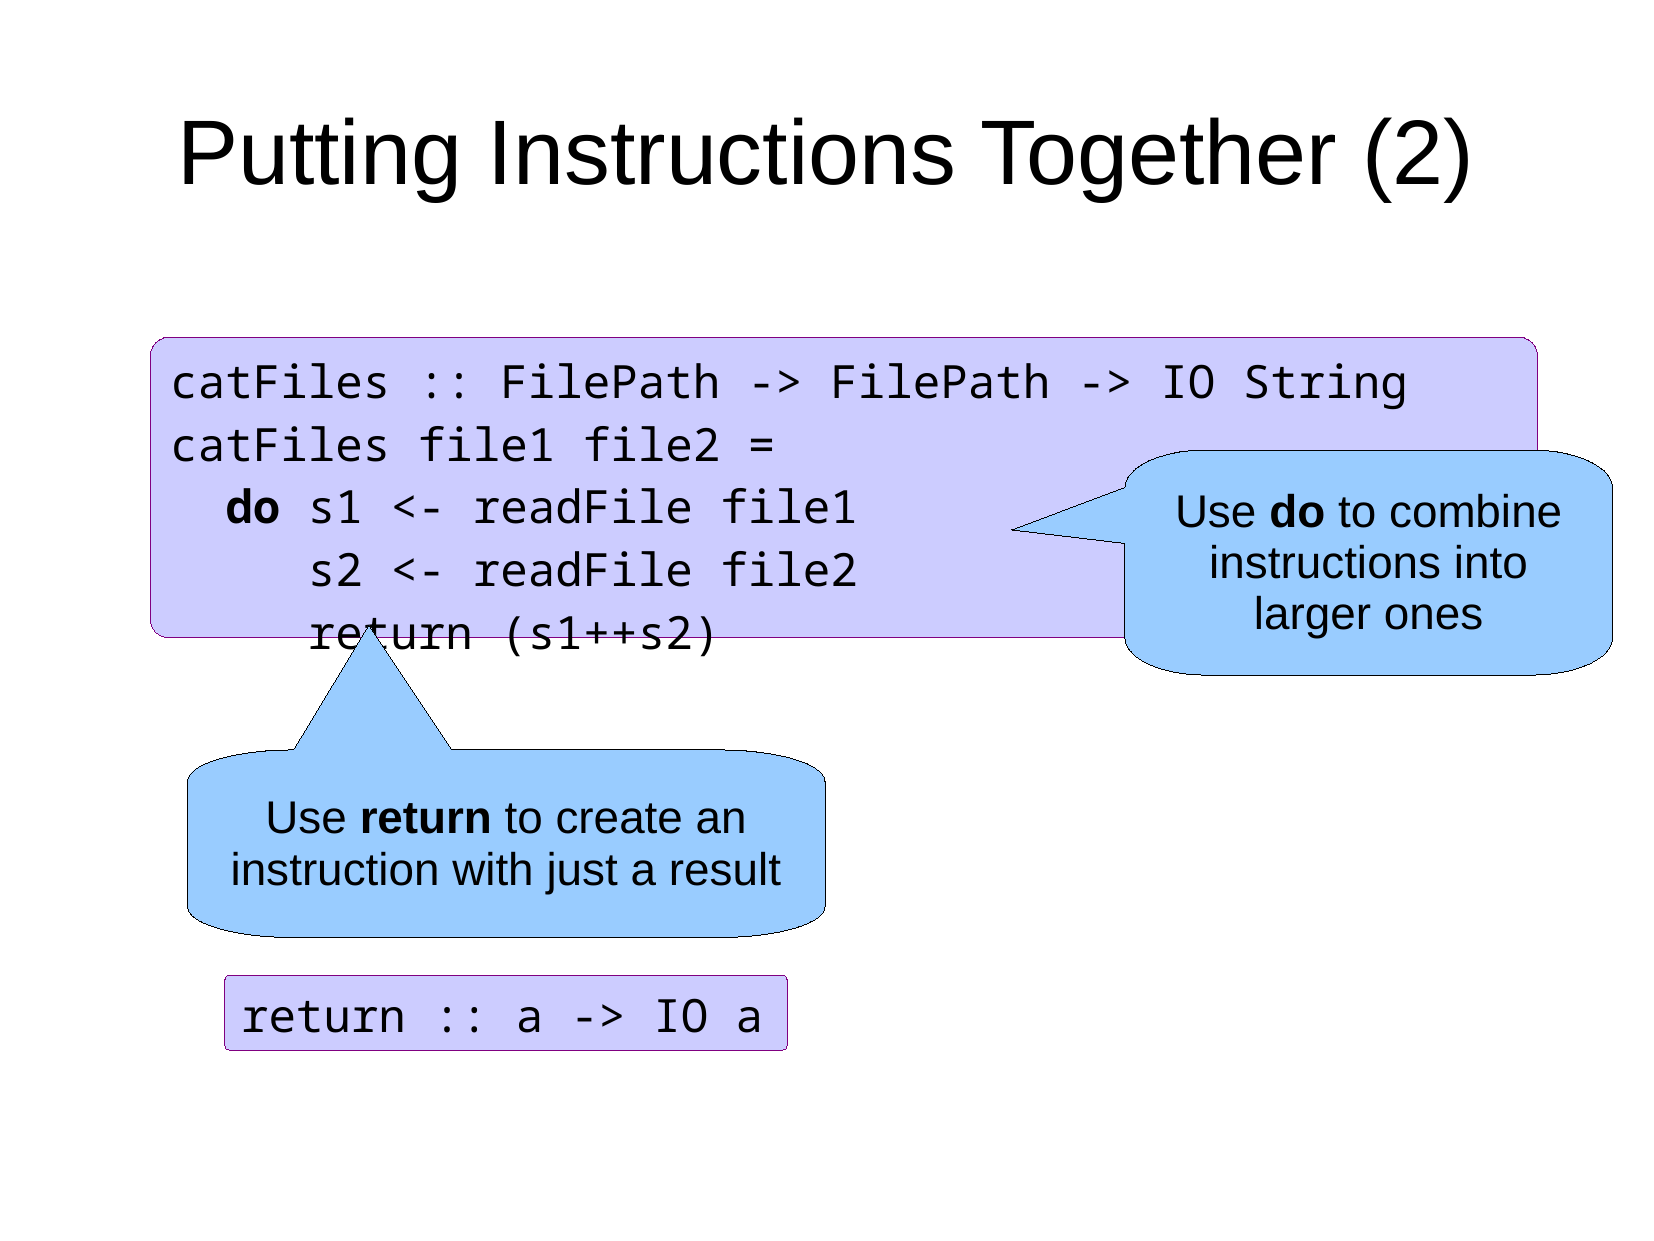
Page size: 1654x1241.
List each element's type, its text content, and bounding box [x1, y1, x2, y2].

text_box Use do to combine instructions into larger ones [1011, 450, 1613, 676]
text_box return :: a -> IO a [224, 975, 788, 1051]
text_box Use return to create an instruction with just a result [187, 625, 826, 938]
title Putting Instructions Together (2) [82, 56, 1571, 250]
text_box catFiles :: FilePath -> FilePath -> IO String catFiles file1 file2 = do s1 <- readFile file1 s2 <- readFile file2 return (s1++s2) [150, 337, 1538, 638]
